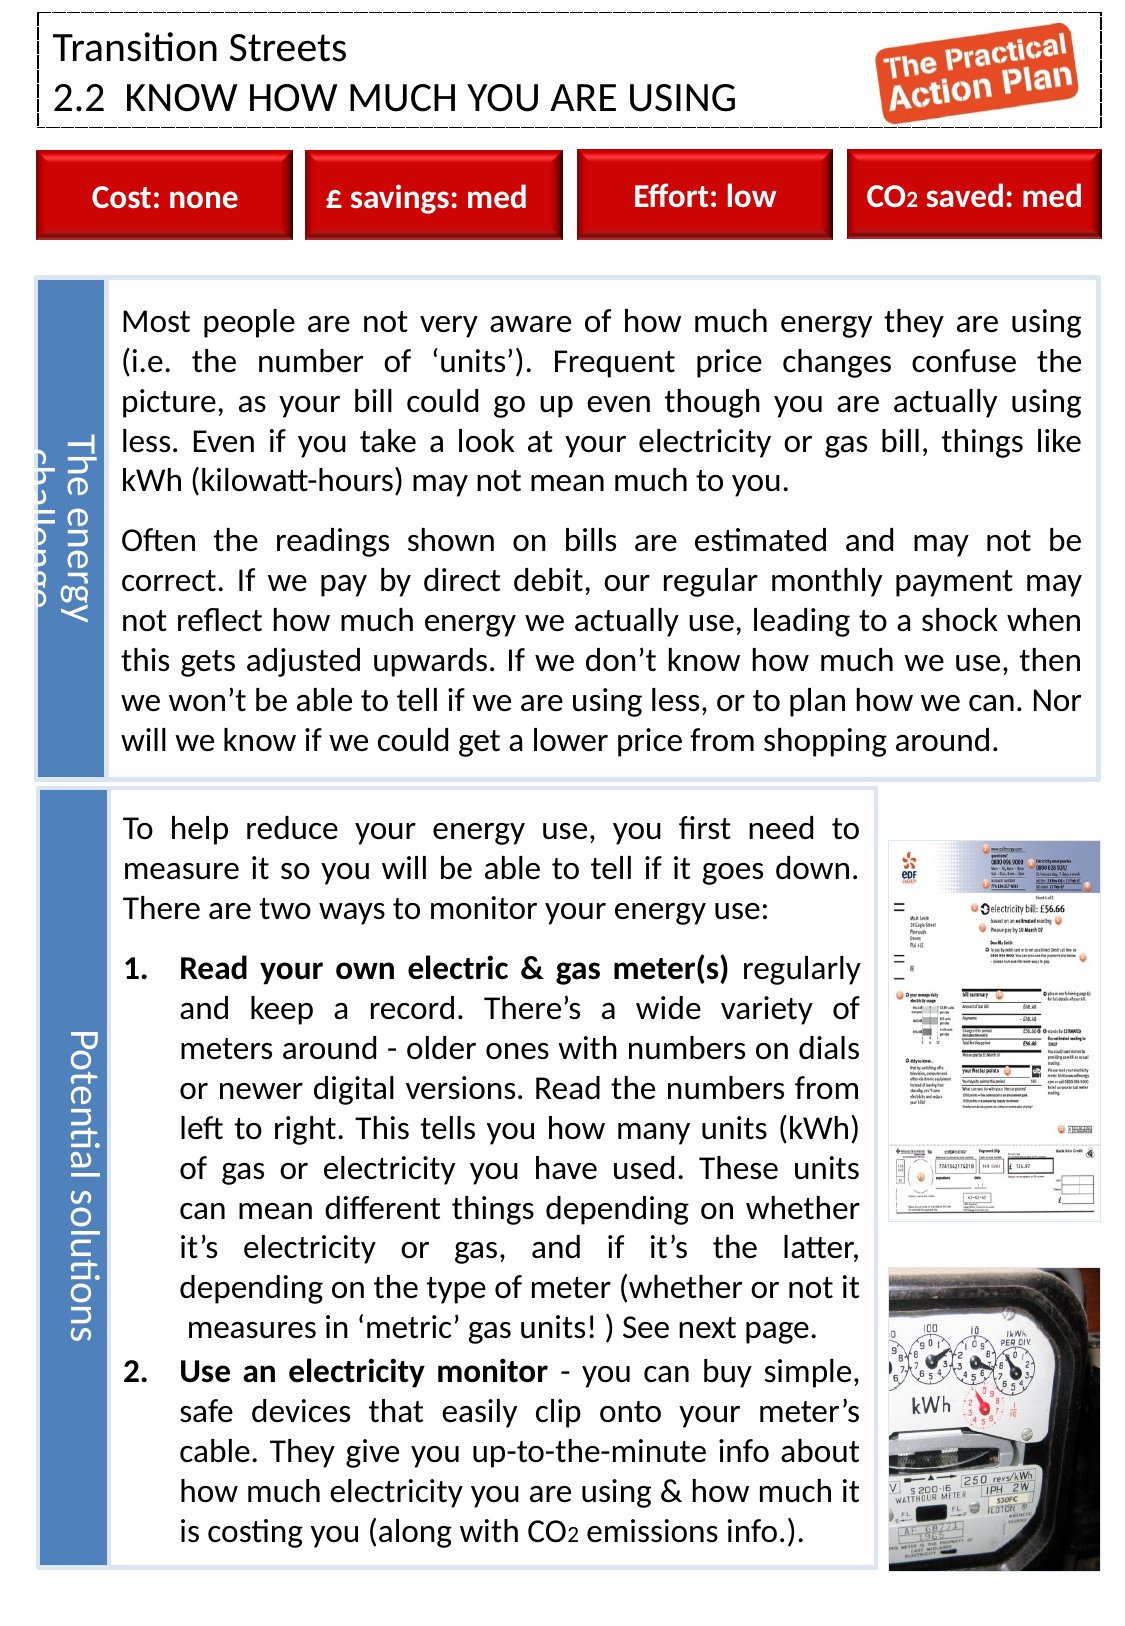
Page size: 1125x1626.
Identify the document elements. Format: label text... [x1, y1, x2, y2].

picture [303, 148, 565, 242]
text_box The energy challenge [34, 339, 107, 718]
text_box Effort: low [577, 150, 833, 239]
text_box Most people are not very aware of how much energy they are using (i.e. the number of ‘units’). Frequent price changes confuse the picture, as your bill could go up even though you are actually using less. Even if you take a look at your electricity or gas bill, things like kWh (kilowatt-hours) may not mean much to you. Often the readings shown on bills are estimated and may not be correct. If we pay by direct debit, our regular monthly payment may not reflect how much energy we actually use, leading to a shock when this gets adjusted upwards. If we don’t know how much we use, then we won’t be able to tell if we are using less, or to plan how we can. Nor will we know if we could get a lower price from shopping around. [107, 277, 1099, 780]
picture [888, 1267, 1101, 1572]
text_box [38, 1370, 109, 1568]
text_box [38, 788, 109, 1003]
text_box £ savings: med [307, 150, 562, 240]
text_box [35, 277, 107, 339]
picture [575, 147, 835, 242]
text_box Potential solutions [38, 1003, 110, 1370]
text_box Transition Streets 2.2 KNOW HOW MUCH YOU ARE USING [37, 12, 1101, 128]
text_box CO2 saved: med [847, 149, 1103, 239]
picture [34, 148, 295, 242]
text_box [35, 718, 107, 780]
picture [845, 147, 1104, 241]
text_box To help reduce your energy use, you first need to measure it so you will be able to tell if it goes down. There are two ways to monitor your energy use: Read your own electric & gas meter(s) regularly and keep a record. There’s a wide variety of meters around - older ones with numbers on dials or newer digital versions. Read the numbers from left to right. This tells you how many units (kWh) of gas or electricity you have used. These units can mean different things depending on whether it’s electricity or gas, and if it’s the latter, depending on the type of meter (whether or not it measures in ‘metric’ gas units! ) See next page. Use an electricity monitor - you can buy simple, safe devices that easily clip onto your meter’s cable. They give you up-to-the-minute info about how much electricity you are using & how much it is costing you (along with CO2 emissions info.). [109, 788, 876, 1568]
picture [888, 840, 1101, 1222]
text_box Cost: none [38, 150, 293, 240]
